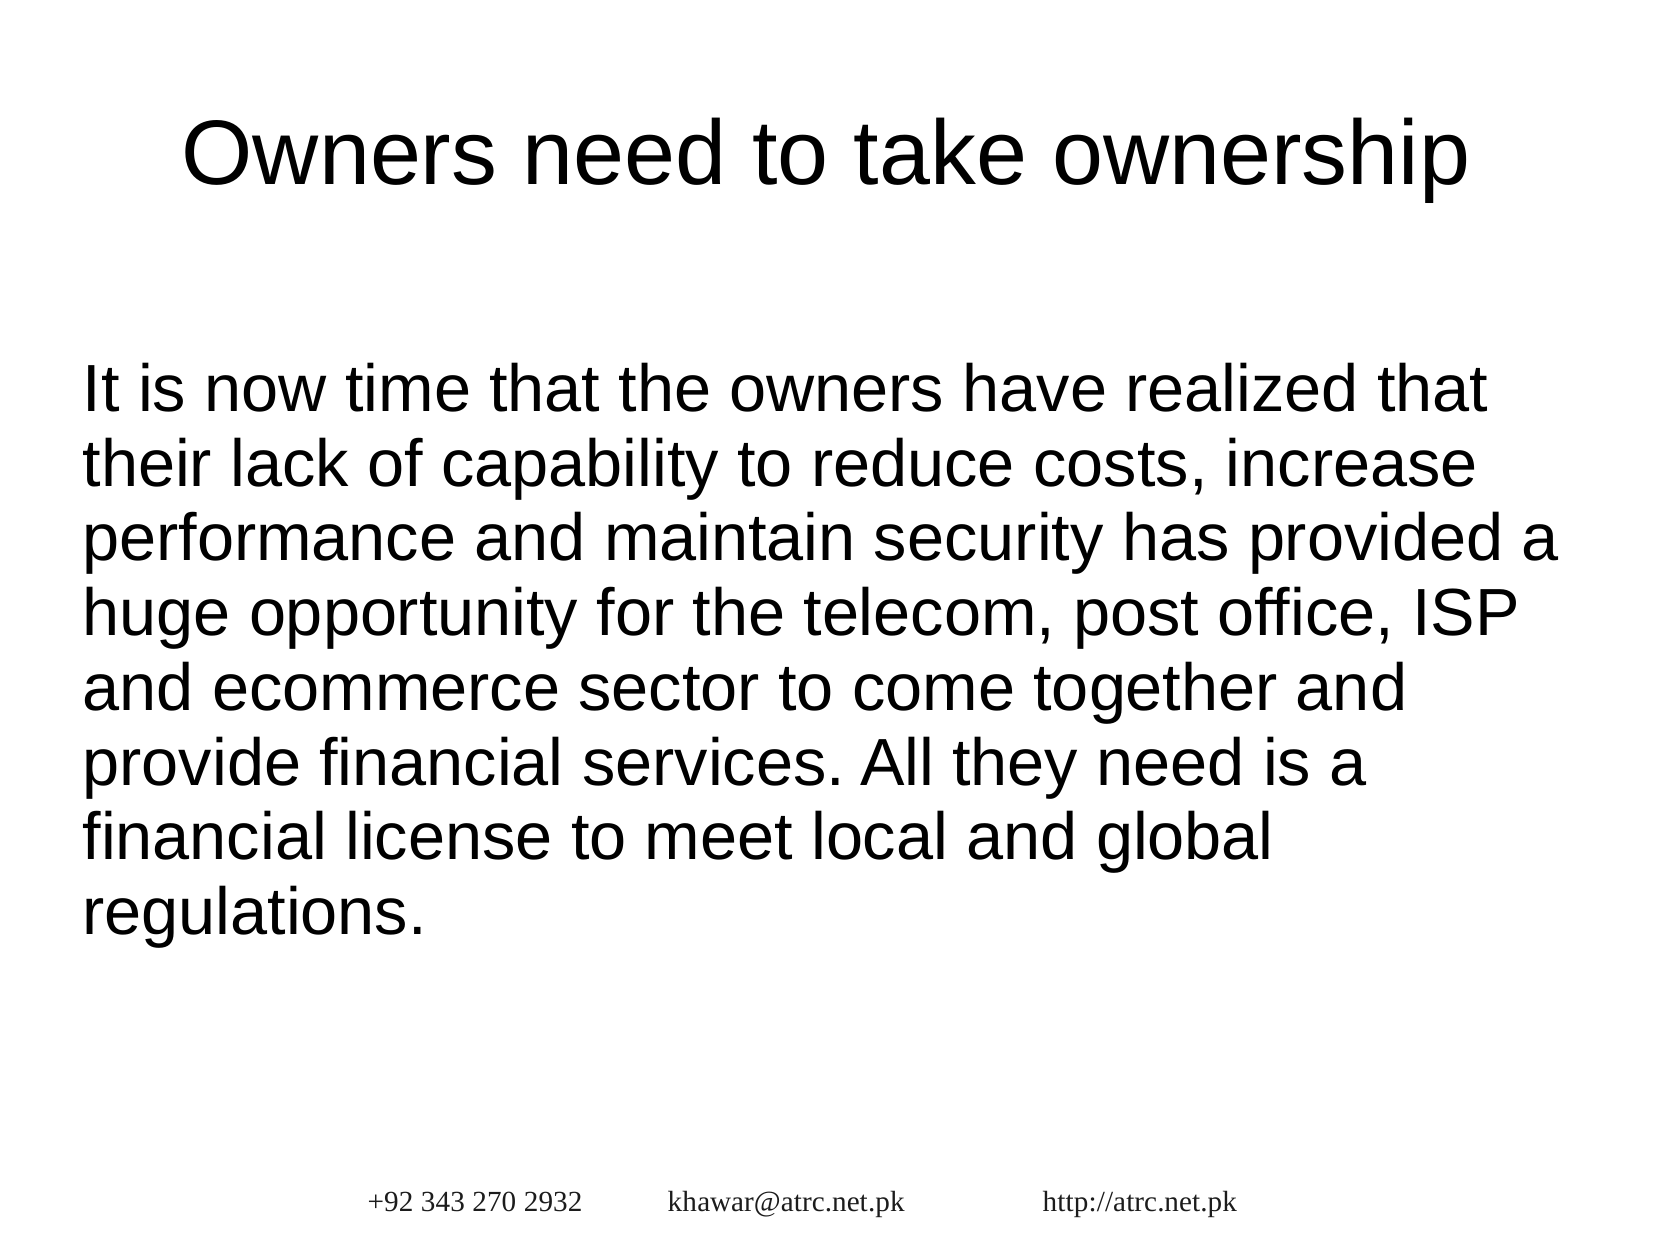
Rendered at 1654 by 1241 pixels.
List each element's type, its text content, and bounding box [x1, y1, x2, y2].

subtitle It is now time that the owners have realized that their lack of capability to reduce costs, increase performance and maintain security has provided a huge opportunity for the telecom, post office, ISP and ecommerce sector to come together and provide financial services. All they need is a financial license to meet local and global regulations. [82, 290, 1571, 1010]
title Owners need to take ownership [82, 49, 1571, 257]
